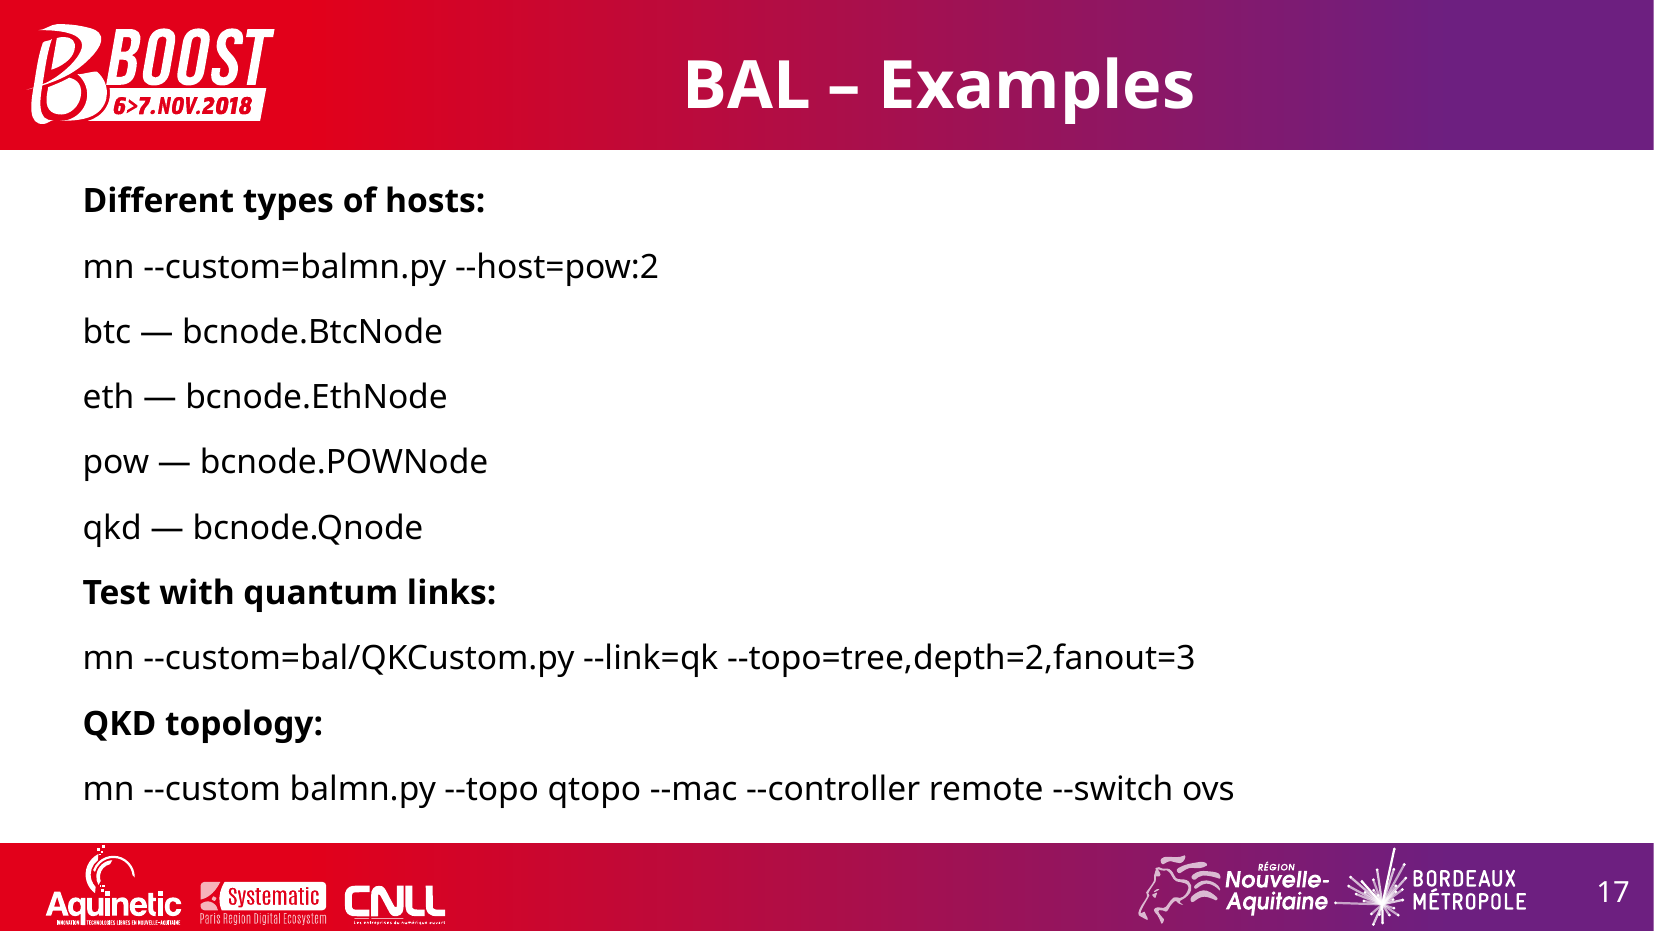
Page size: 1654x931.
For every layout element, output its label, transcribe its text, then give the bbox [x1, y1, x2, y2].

title BAL – Examples [295, 35, 1583, 130]
list Different types of hosts: mn --custom=balmn.py --host=pow:2 btc — bcnode.BtcNode eth — bcnode.EthNode pow — bcnode.POWNode qkd — bcnode.Qnode Test with quantum links: mn --custom=bal/QKCustom.py --link=qk --topo=tree,depth=2,fanout=3 QKD topology: mn --custom balmn.py --topo qtopo --mac --controller remote --switch ovs [82, 177, 1571, 815]
